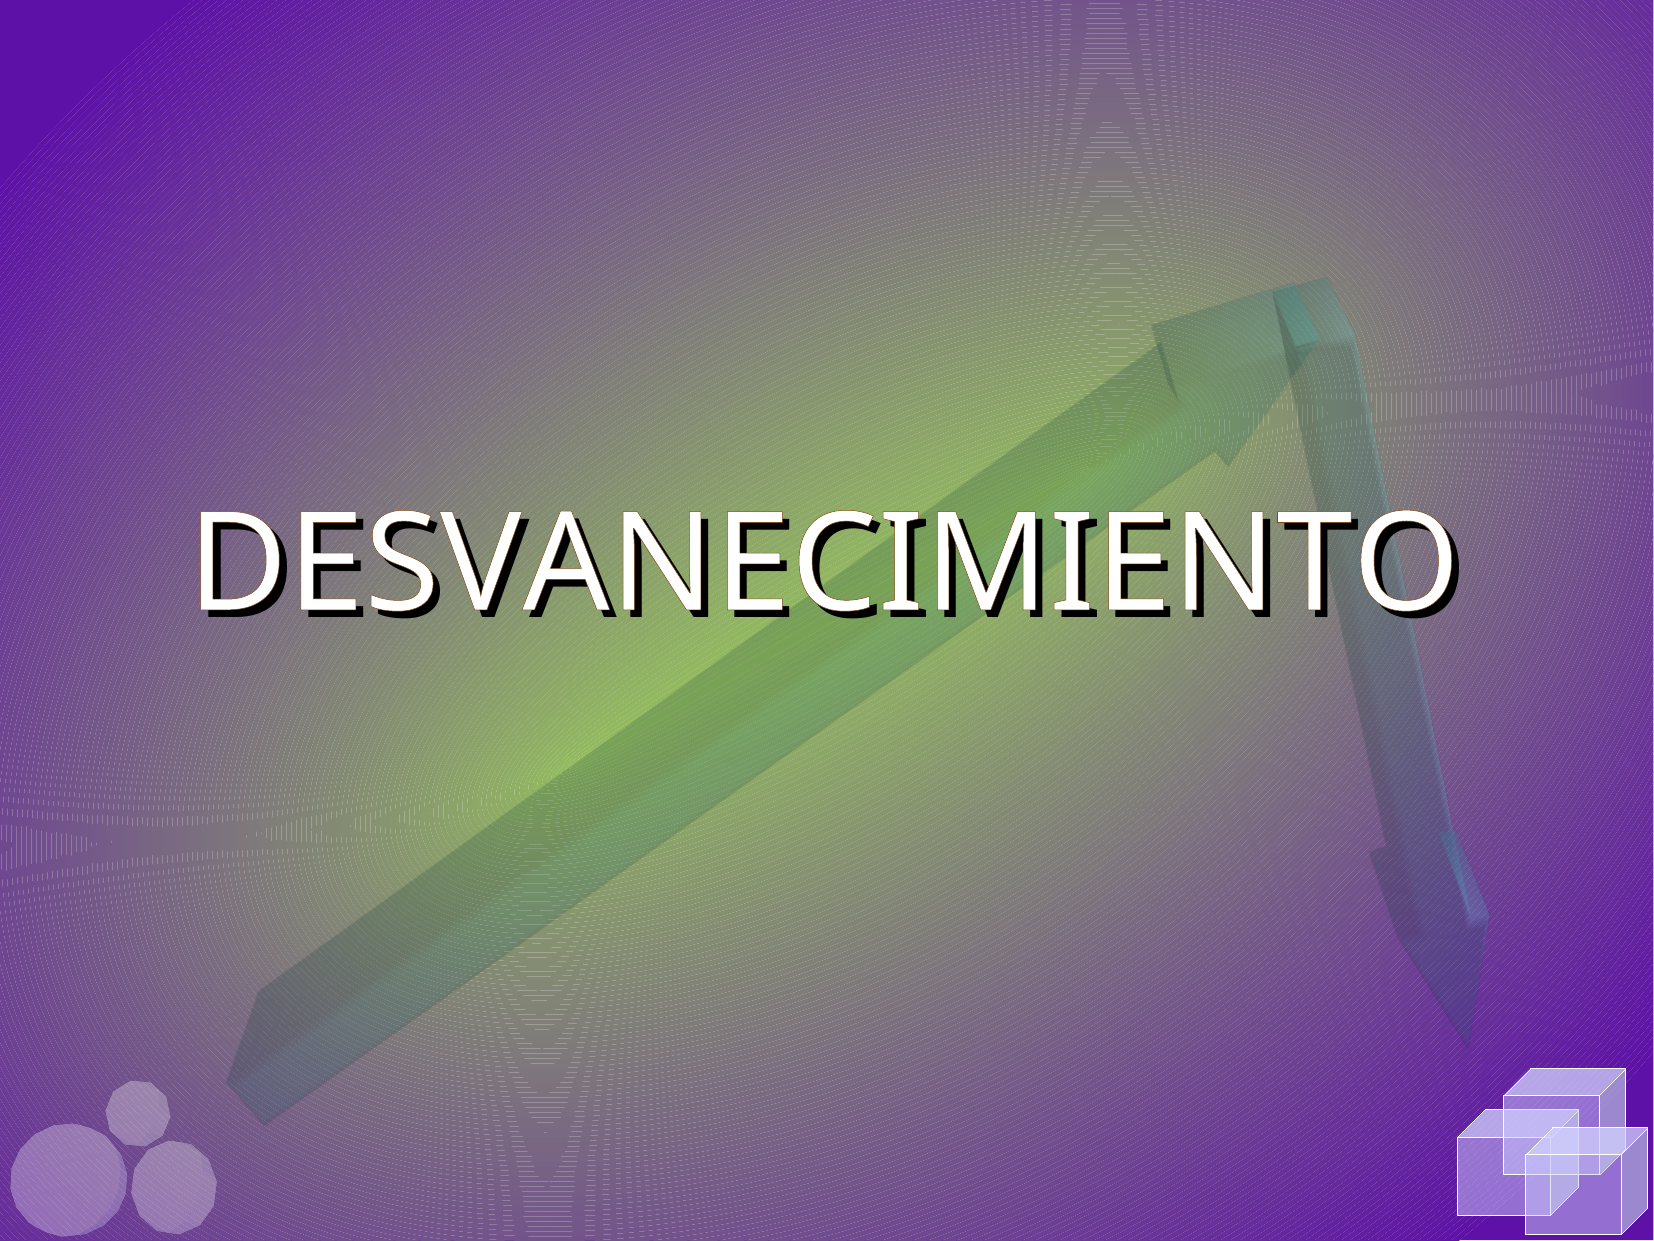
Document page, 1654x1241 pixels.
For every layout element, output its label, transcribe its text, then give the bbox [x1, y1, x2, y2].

text_box DESVANECIMIENTO [52, 455, 1596, 665]
